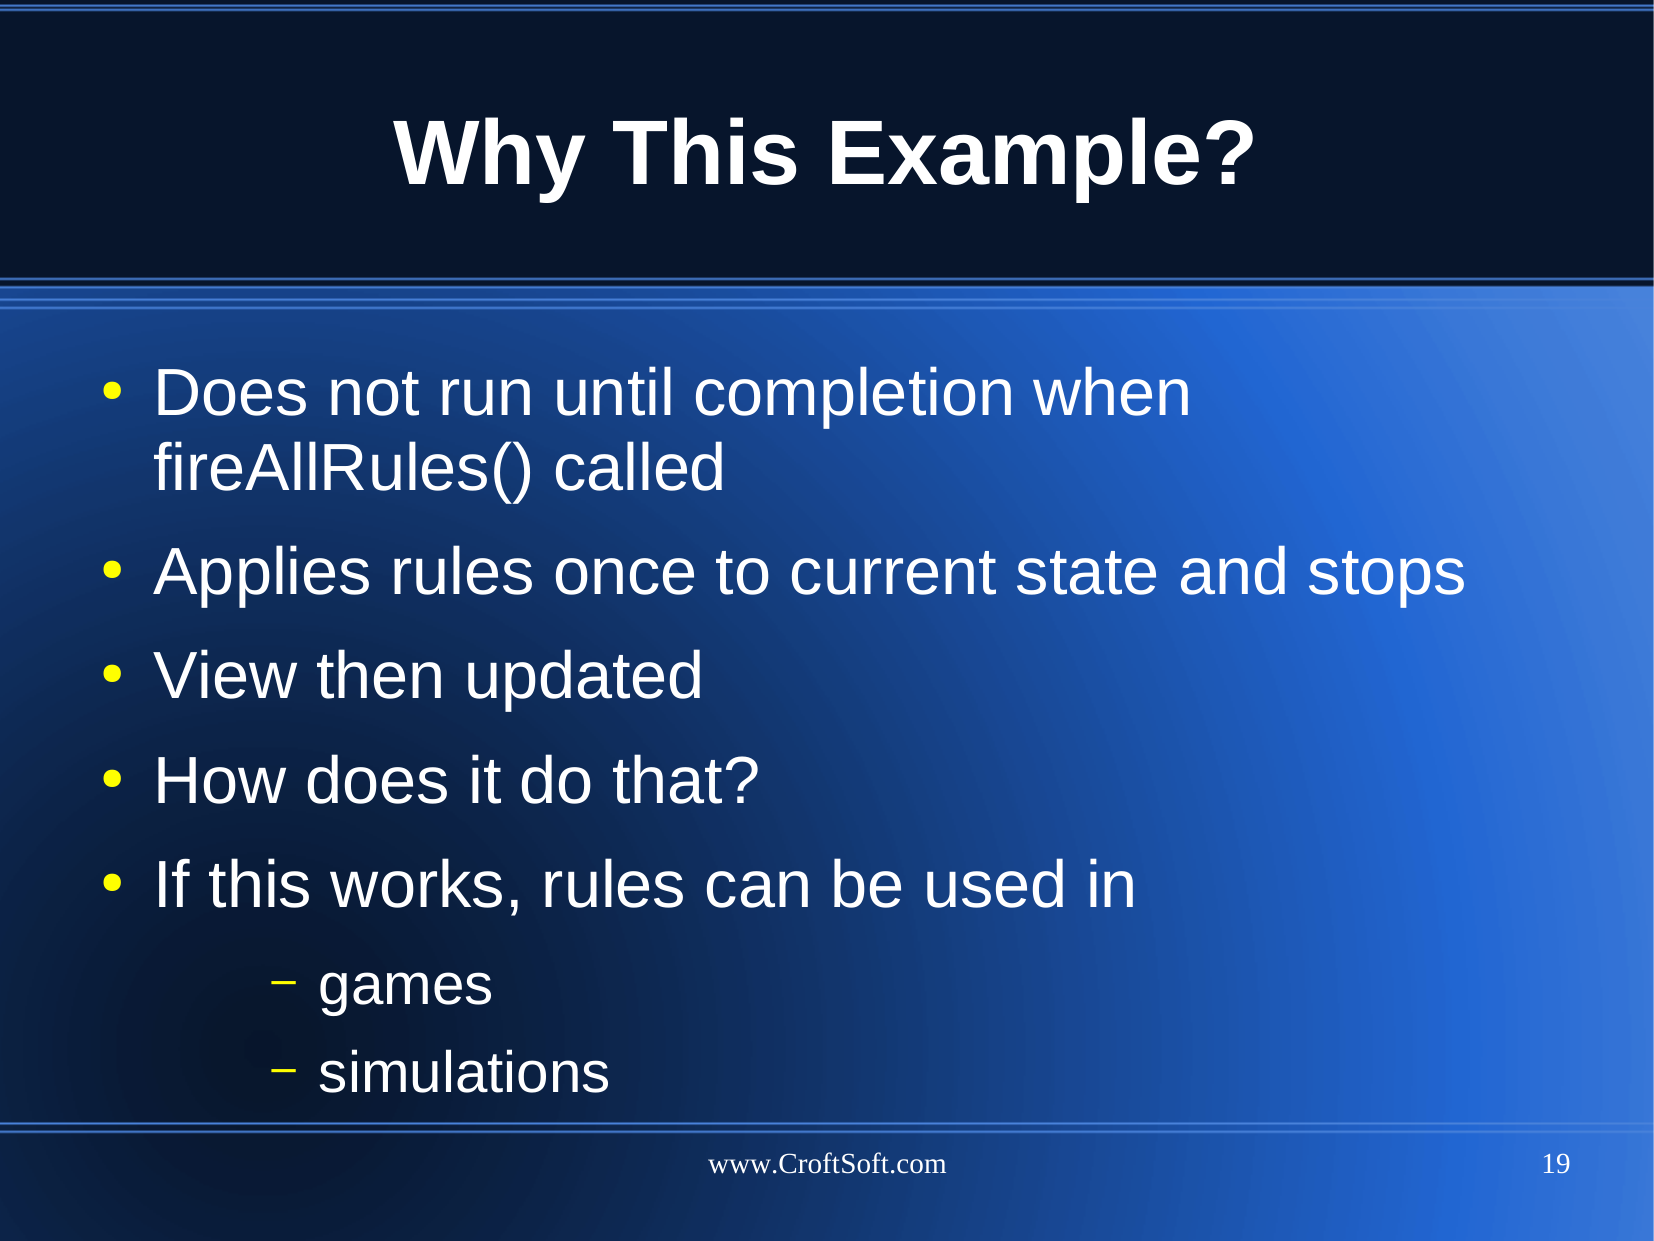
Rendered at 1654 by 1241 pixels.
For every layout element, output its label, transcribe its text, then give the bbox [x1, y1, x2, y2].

list Does not run until completion when fireAllRules() called Applies rules once to current state and stops View then updated How does it do that? If this works, rules can be used in games simulations [82, 355, 1571, 1105]
title Why This Example? [82, 49, 1571, 257]
picture [0, 0, 1654, 1241]
